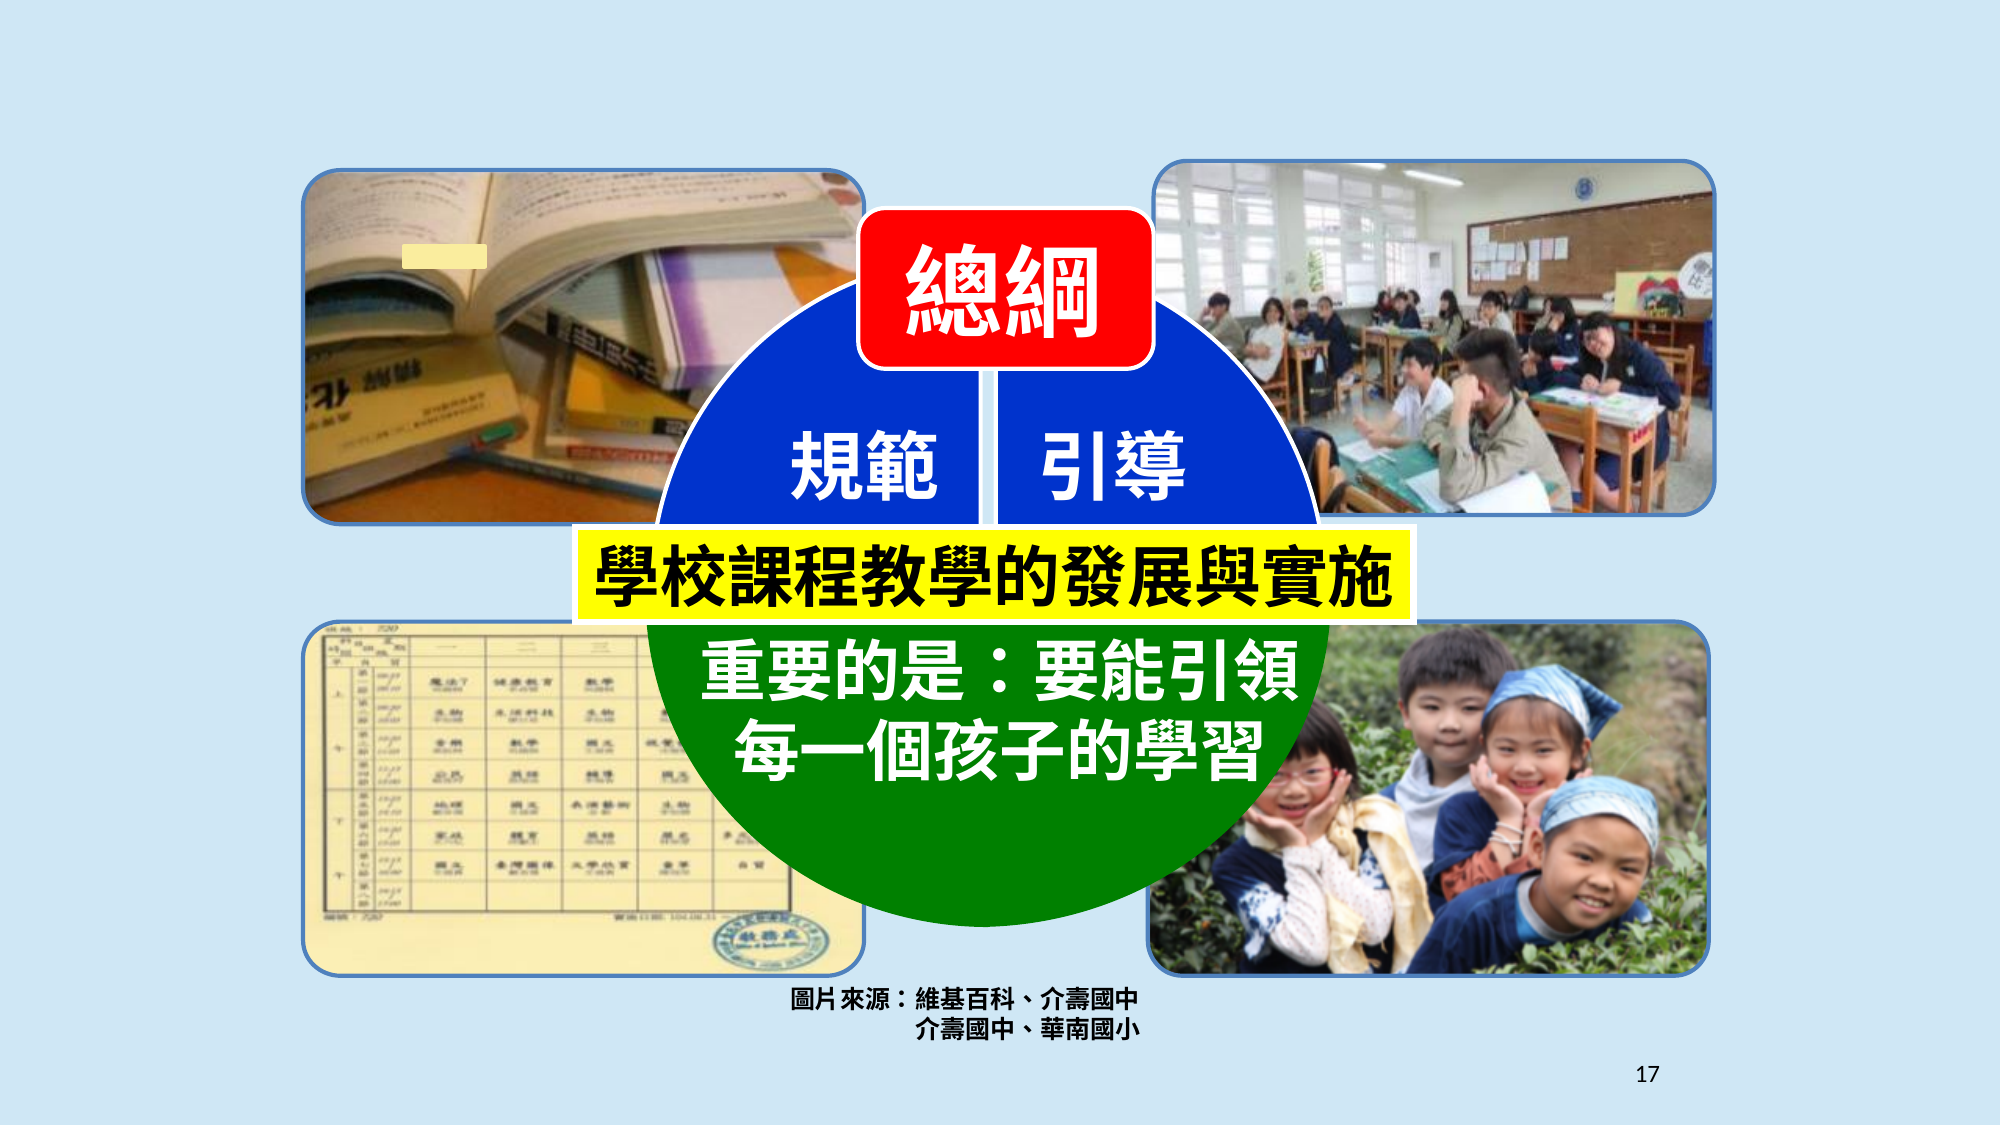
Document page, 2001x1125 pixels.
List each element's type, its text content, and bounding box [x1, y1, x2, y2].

text_box [866, 160, 1715, 516]
text_box 圖片來源：維基百科、介壽國中 介壽國中、華南國小 [775, 975, 1178, 1051]
text_box [303, 170, 865, 525]
text_box 規範 [656, 280, 981, 527]
text_box 重要的是：要能引領 每一個孩子的學習 [645, 622, 1355, 797]
text_box 引導 [995, 297, 1320, 527]
text_box <編號> [1325, 1042, 1675, 1103]
text_box [303, 621, 1709, 976]
text_box 總綱 [864, 216, 1142, 362]
text_box 學校課程教學的發展與實施 [574, 527, 1414, 622]
